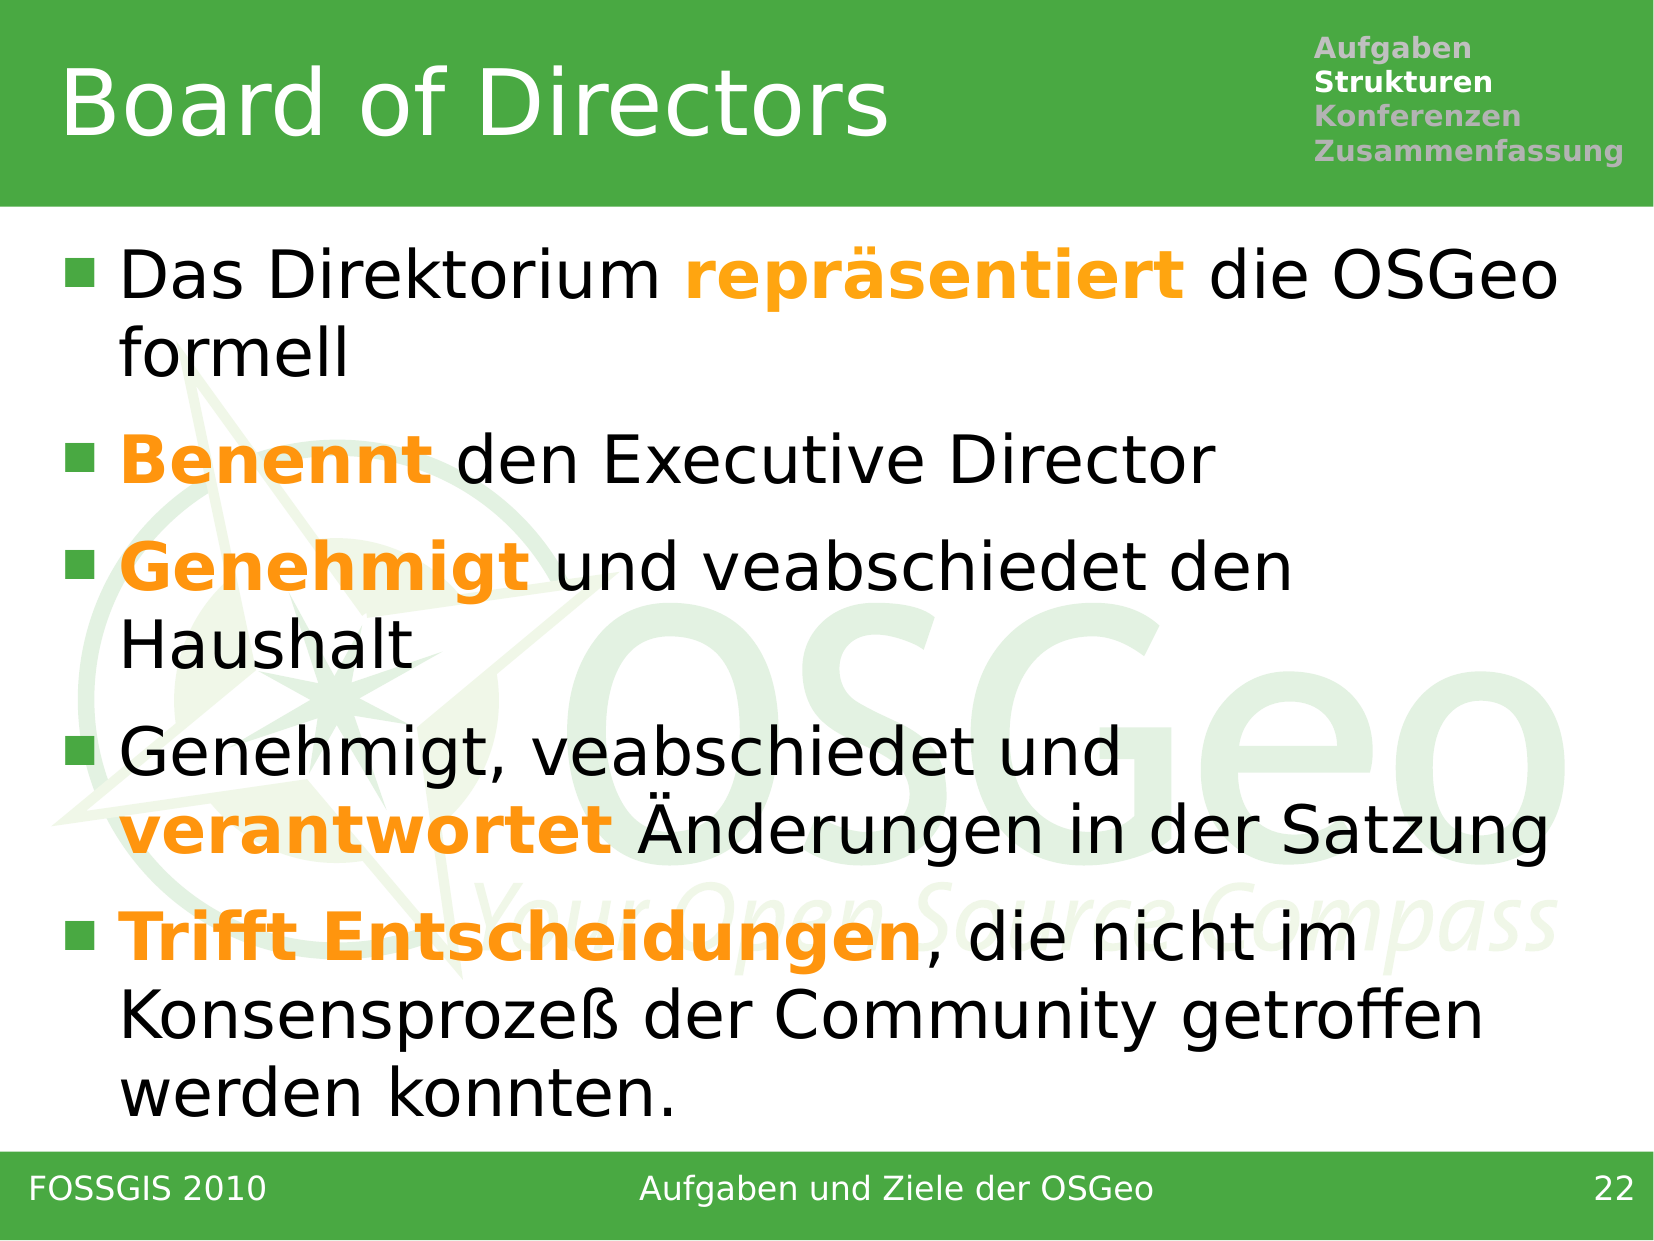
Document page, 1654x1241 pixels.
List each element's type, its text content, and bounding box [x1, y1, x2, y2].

title Board of Directors [59, 29, 1299, 178]
list Das Direktorium repräsentiert die OSGeo formell Benennt den Executive Director Genehmigt und veabschiedet den Haushalt Genehmigt, veabschiedet und verantwortet Änderungen in der Satzung Trifft Entscheidungen, die nicht im Konsensprozeß der Community getroffen werden konnten. [47, 236, 1595, 1133]
text_box Aufgaben Strukturen Konferenzen Zusammenfassung [1299, 23, 1654, 201]
